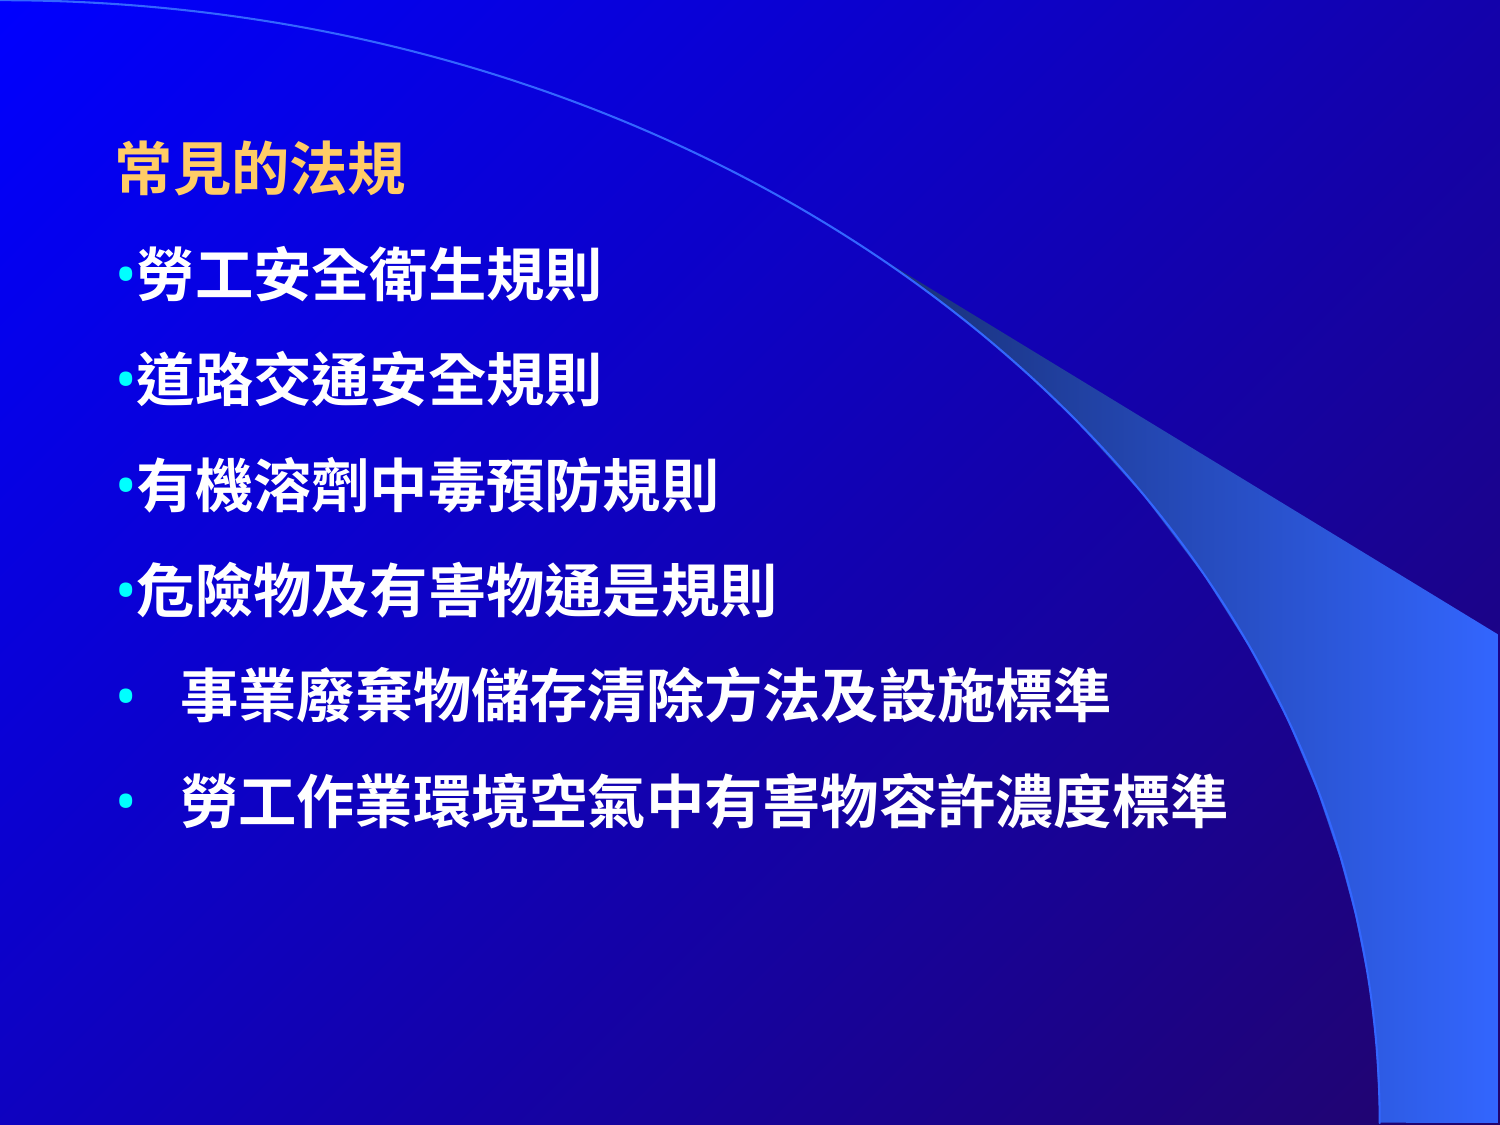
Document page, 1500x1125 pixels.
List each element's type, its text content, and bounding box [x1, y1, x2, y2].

text_box 常見的法規 勞工安全衛生規則 道路交通安全規則 有機溶劑中毒預防規則 危險物及有害物通是規則 事業廢棄物儲存清除方法及設施標準 勞工作業環境空氣中有害物容許濃度標準 [100, 125, 1275, 843]
